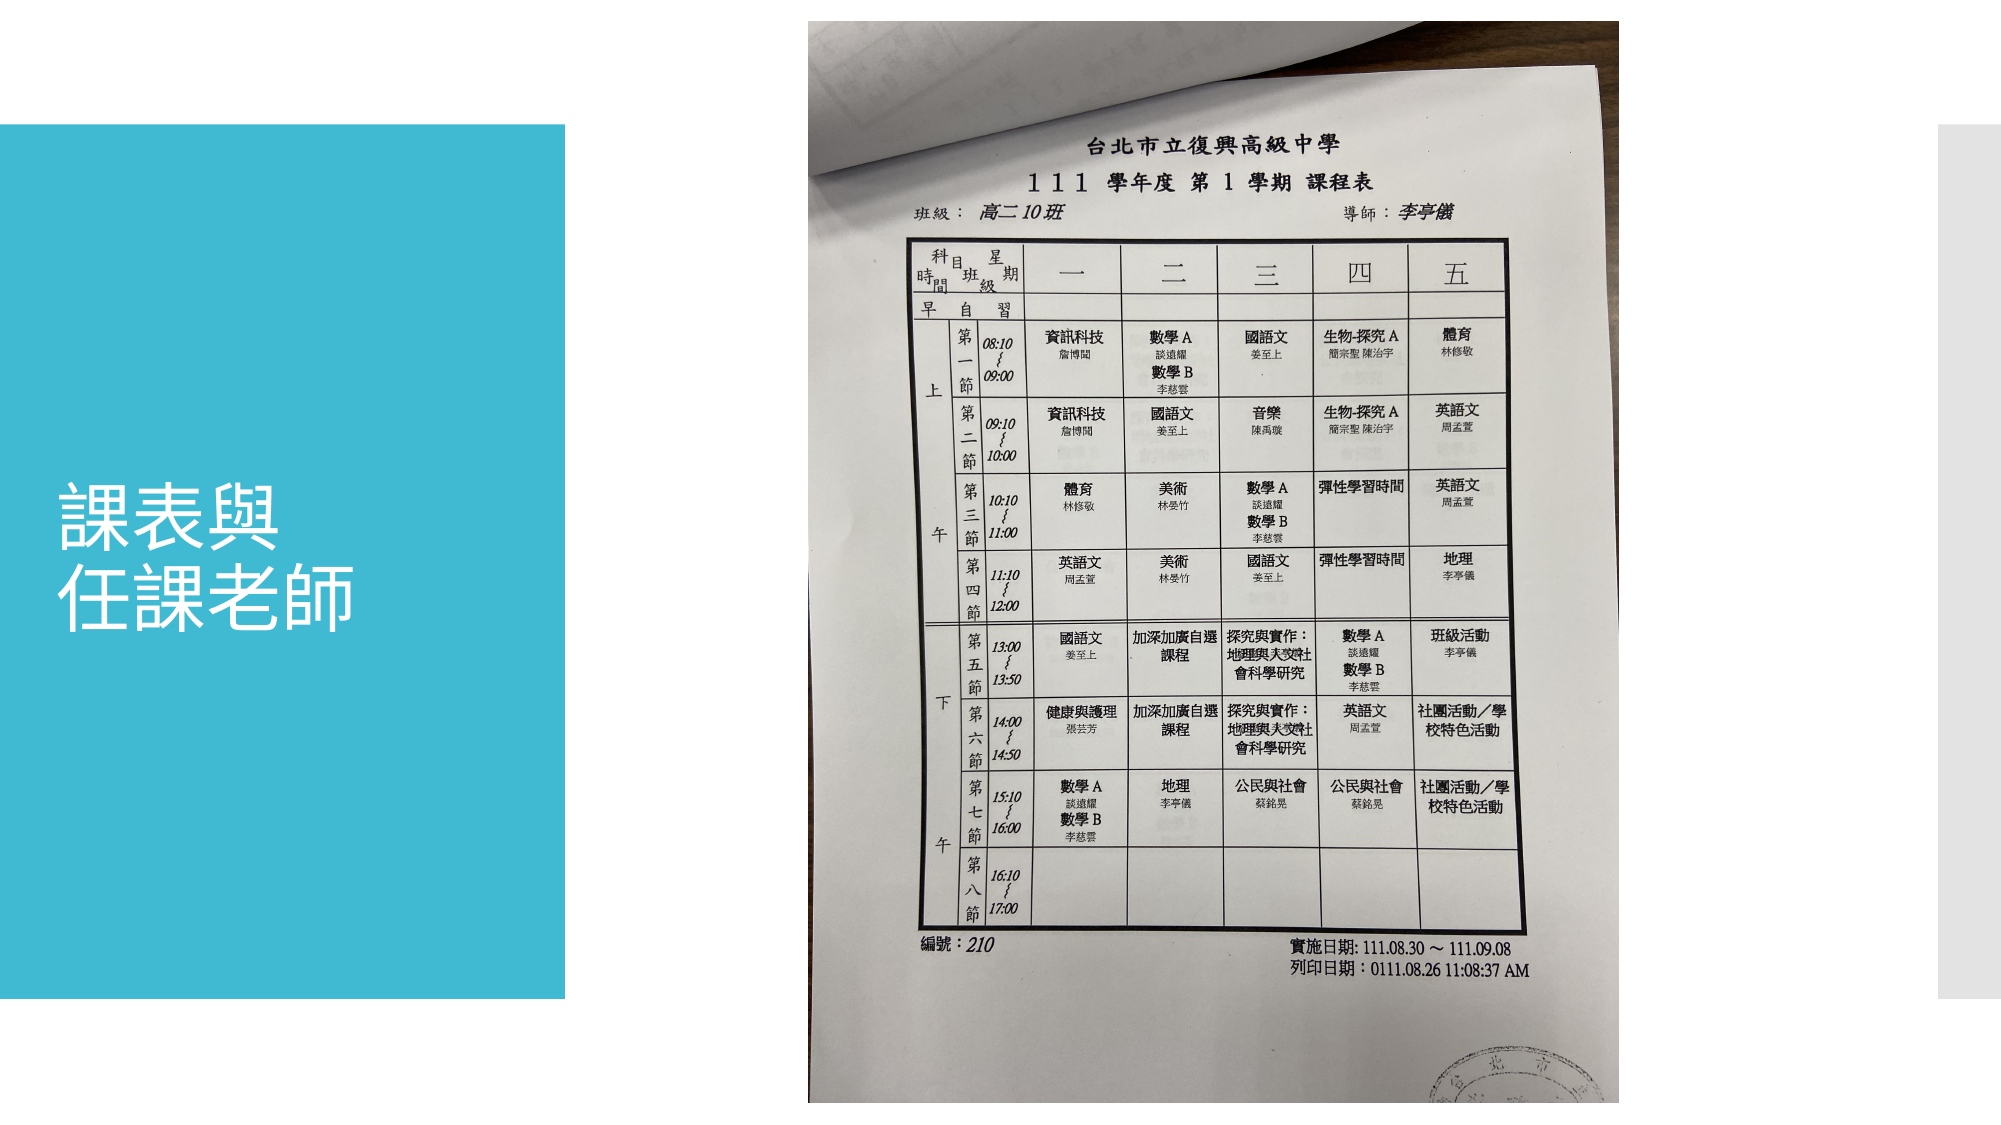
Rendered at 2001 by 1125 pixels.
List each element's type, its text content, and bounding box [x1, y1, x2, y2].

title 課表與 任課老師 [41, 184, 525, 939]
picture [808, 21, 1619, 1103]
